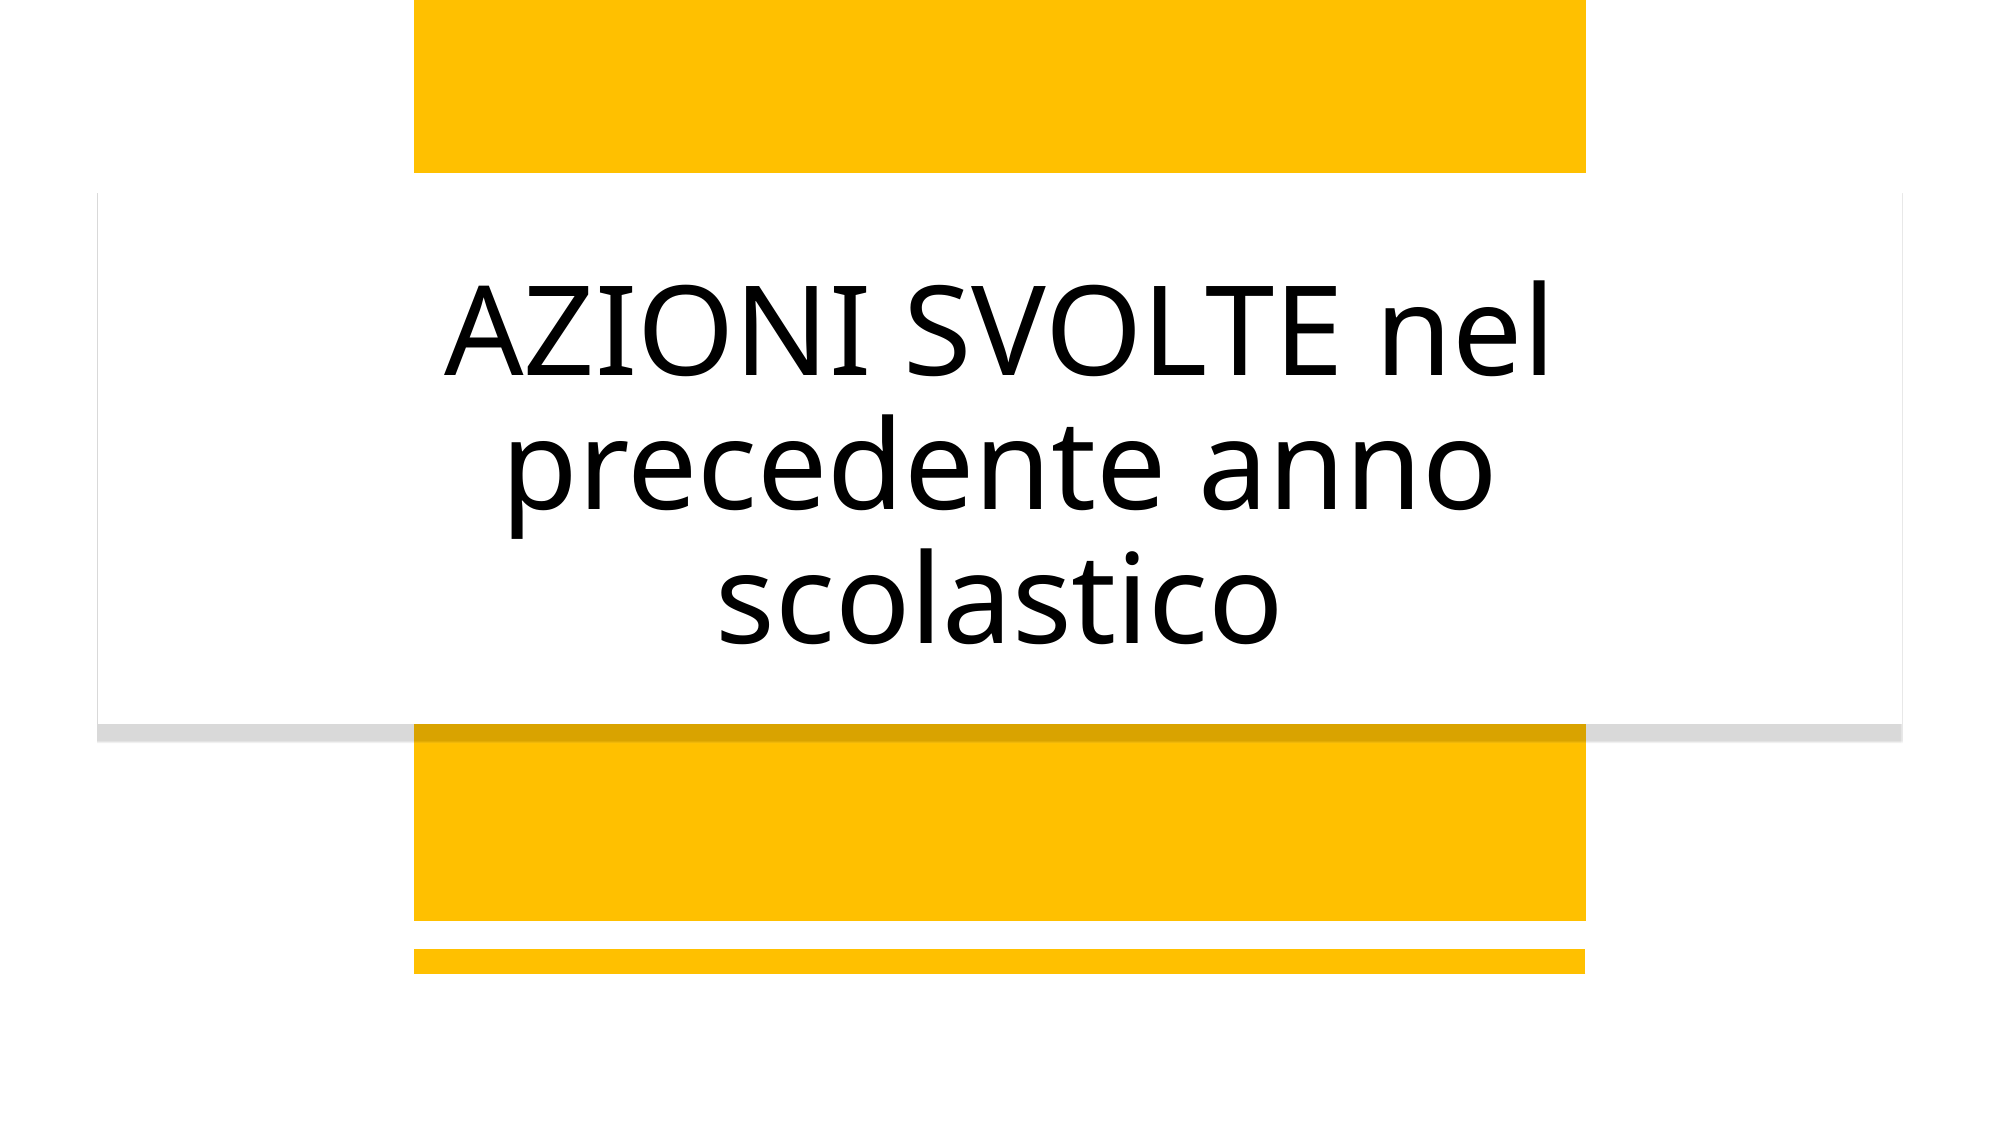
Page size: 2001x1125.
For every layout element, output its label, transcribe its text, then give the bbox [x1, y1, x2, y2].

title AZIONI SVOLTE nel precedente anno scolastico [249, 259, 1750, 679]
text_box [0, 0, 2000, 1125]
